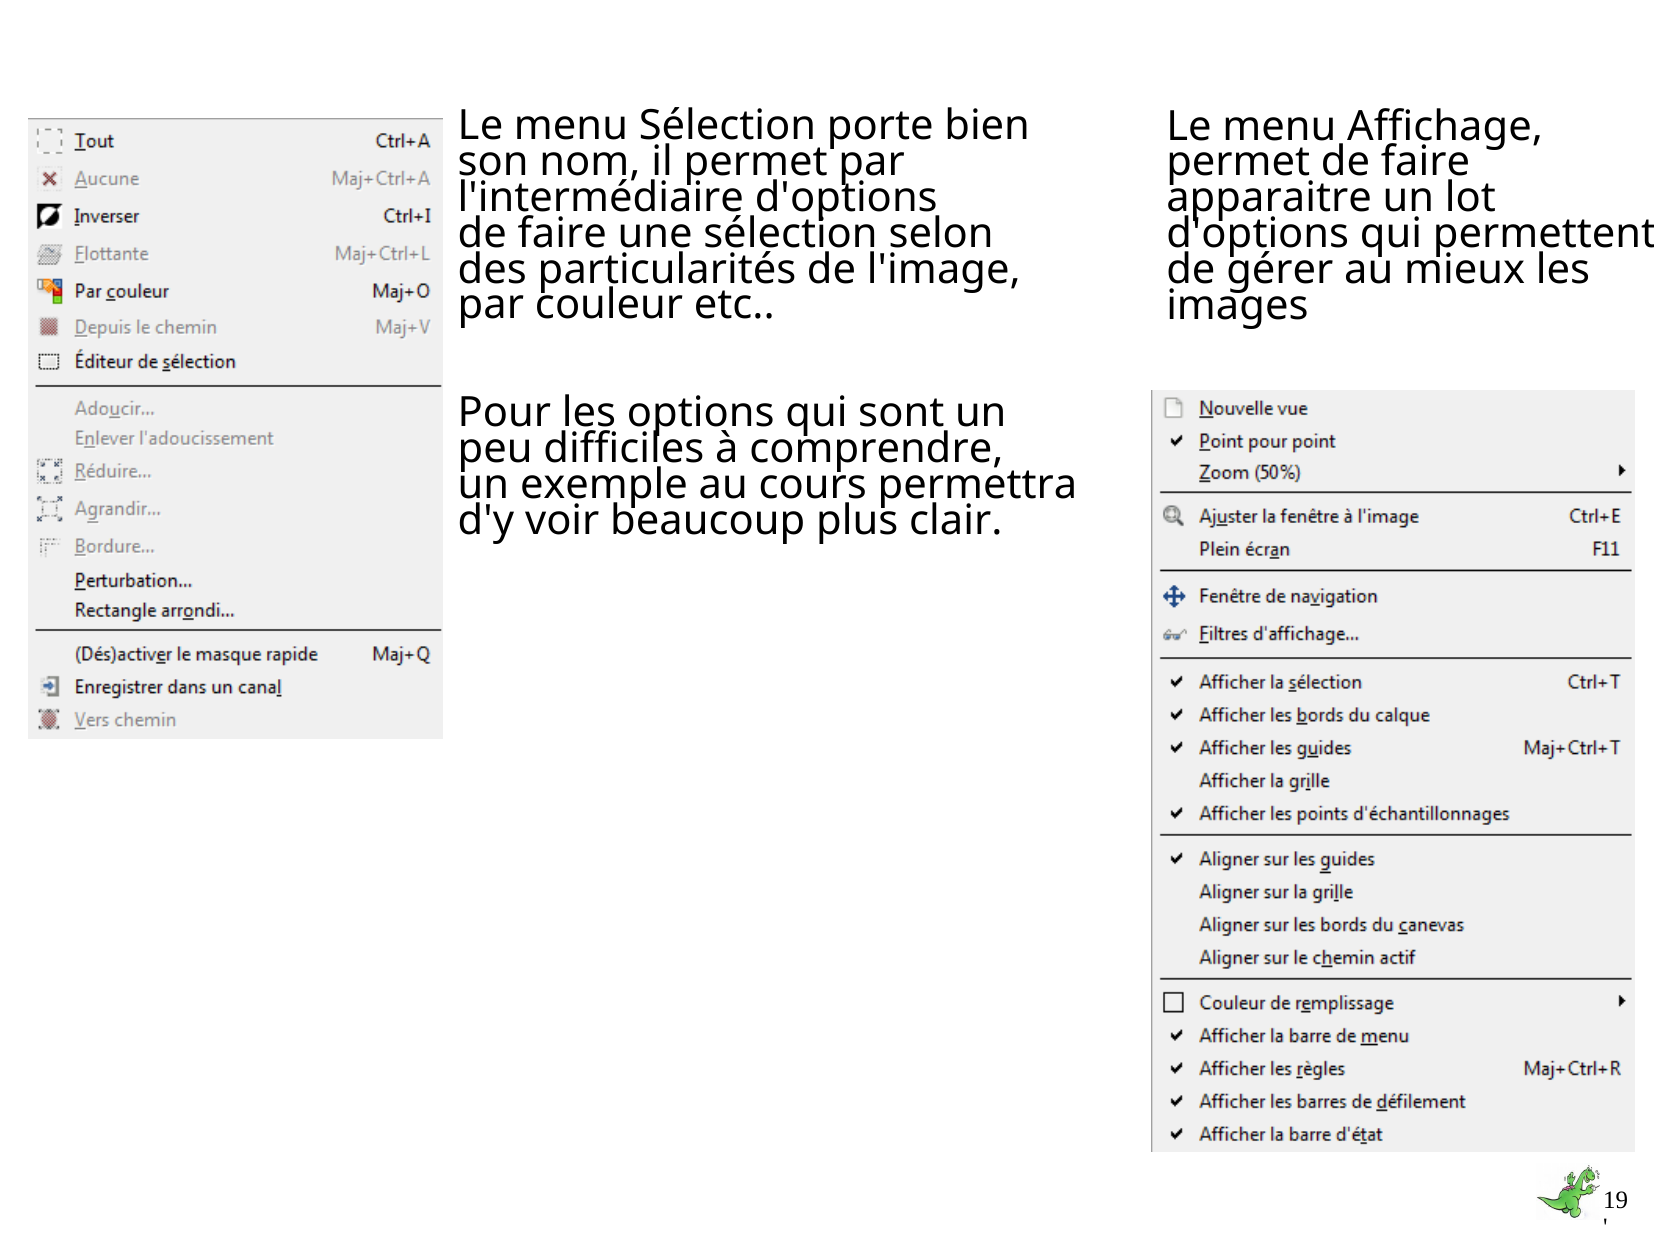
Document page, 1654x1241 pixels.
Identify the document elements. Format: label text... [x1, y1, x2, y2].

picture [28, 118, 443, 739]
text_box Le menu Affichage, permet de faire apparaitre un lot d'options qui permettent de gérer au mieux les images [1151, 118, 1654, 441]
picture [1536, 1163, 1600, 1220]
text_box Le menu Sélection porte bien son nom, il permet par l'intermédiaire d'options de faire une sélection selon des particularités de l'image, par couleur etc.. Pour les options qui sont un peu difficiles à comprendre, un exemple au cours permettra d'y voir beaucoup plus clair. [442, 117, 1093, 586]
text_box 19' [1603, 1186, 1632, 1241]
picture [1151, 441, 1635, 1152]
